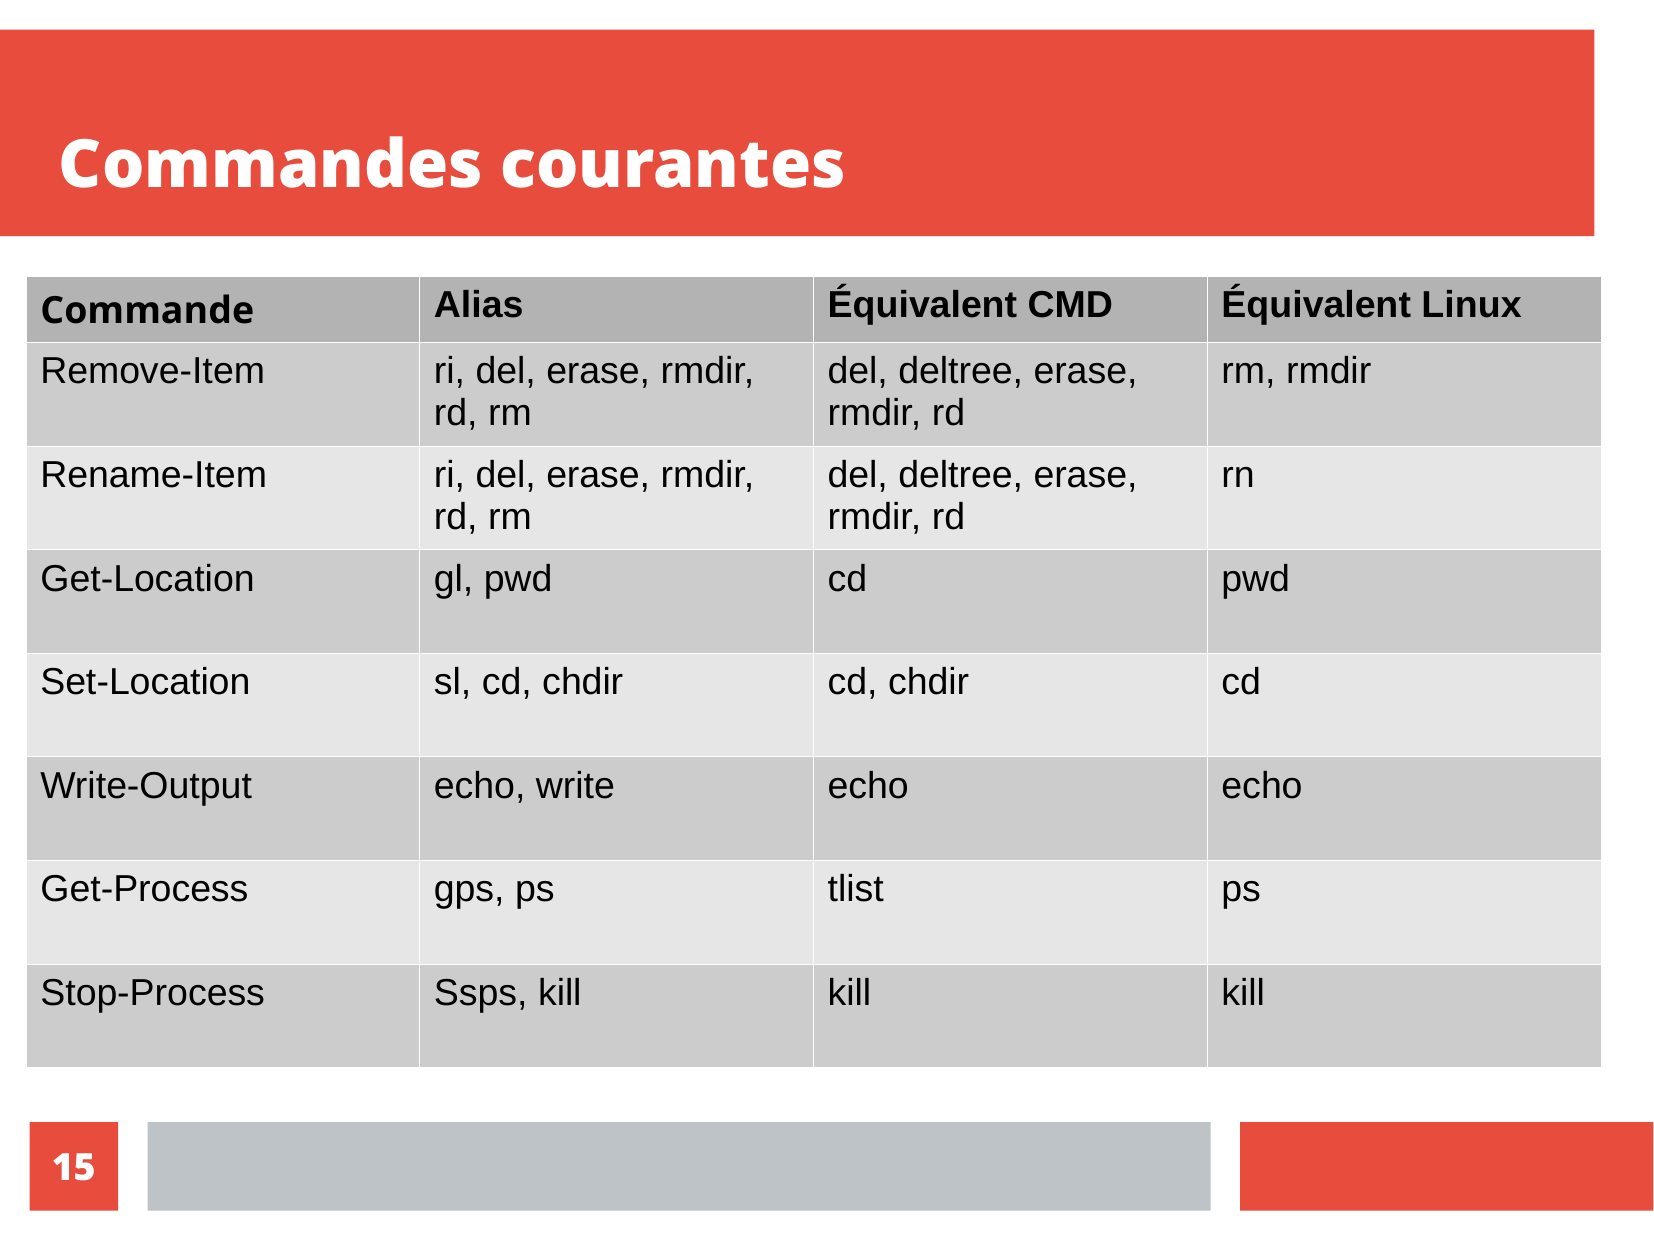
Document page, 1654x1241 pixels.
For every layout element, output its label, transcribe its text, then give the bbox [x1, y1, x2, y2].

table_cell kill [1208, 965, 1601, 1067]
table_cell Rename-Item [27, 447, 419, 549]
table_header Alias [420, 277, 813, 342]
table_cell gps, ps [420, 861, 813, 964]
table_cell echo [814, 757, 1207, 860]
table_cell ps [1208, 861, 1601, 964]
table_cell Write-Output [27, 757, 419, 860]
table_cell Get-Process [27, 861, 419, 964]
table_cell del, deltree, erase, rmdir, rd [814, 447, 1207, 549]
table_header Équivalent CMD [814, 277, 1207, 342]
table_cell del, deltree, erase, rmdir, rd [814, 343, 1207, 446]
table_cell Stop-Process [27, 965, 419, 1067]
table_header Commande [27, 277, 419, 342]
table_cell pwd [1208, 550, 1601, 653]
table_cell rm, rmdir [1208, 343, 1601, 446]
table_cell gl, pwd [420, 550, 813, 653]
table_cell echo, write [420, 757, 813, 860]
table_cell ri, del, erase, rmdir, rd, rm [420, 343, 813, 446]
table_cell Get-Location [27, 550, 419, 653]
table_cell cd [1208, 654, 1601, 756]
table_cell cd, chdir [814, 654, 1207, 756]
table_cell Set-Location [27, 654, 419, 756]
table_cell echo [1208, 757, 1601, 860]
table_header Équivalent Linux [1208, 277, 1601, 342]
table_cell tlist [814, 861, 1207, 964]
table_cell Ssps, kill [420, 965, 813, 1067]
table_cell kill [814, 965, 1207, 1067]
table_cell ri, del, erase, rmdir, rd, rm [420, 447, 813, 549]
title Commandes courantes [59, 59, 1595, 207]
table_cell cd [814, 550, 1207, 653]
table_cell sl, cd, chdir [420, 654, 813, 756]
table_cell rn [1208, 447, 1601, 549]
table_cell Remove-Item [27, 343, 419, 446]
